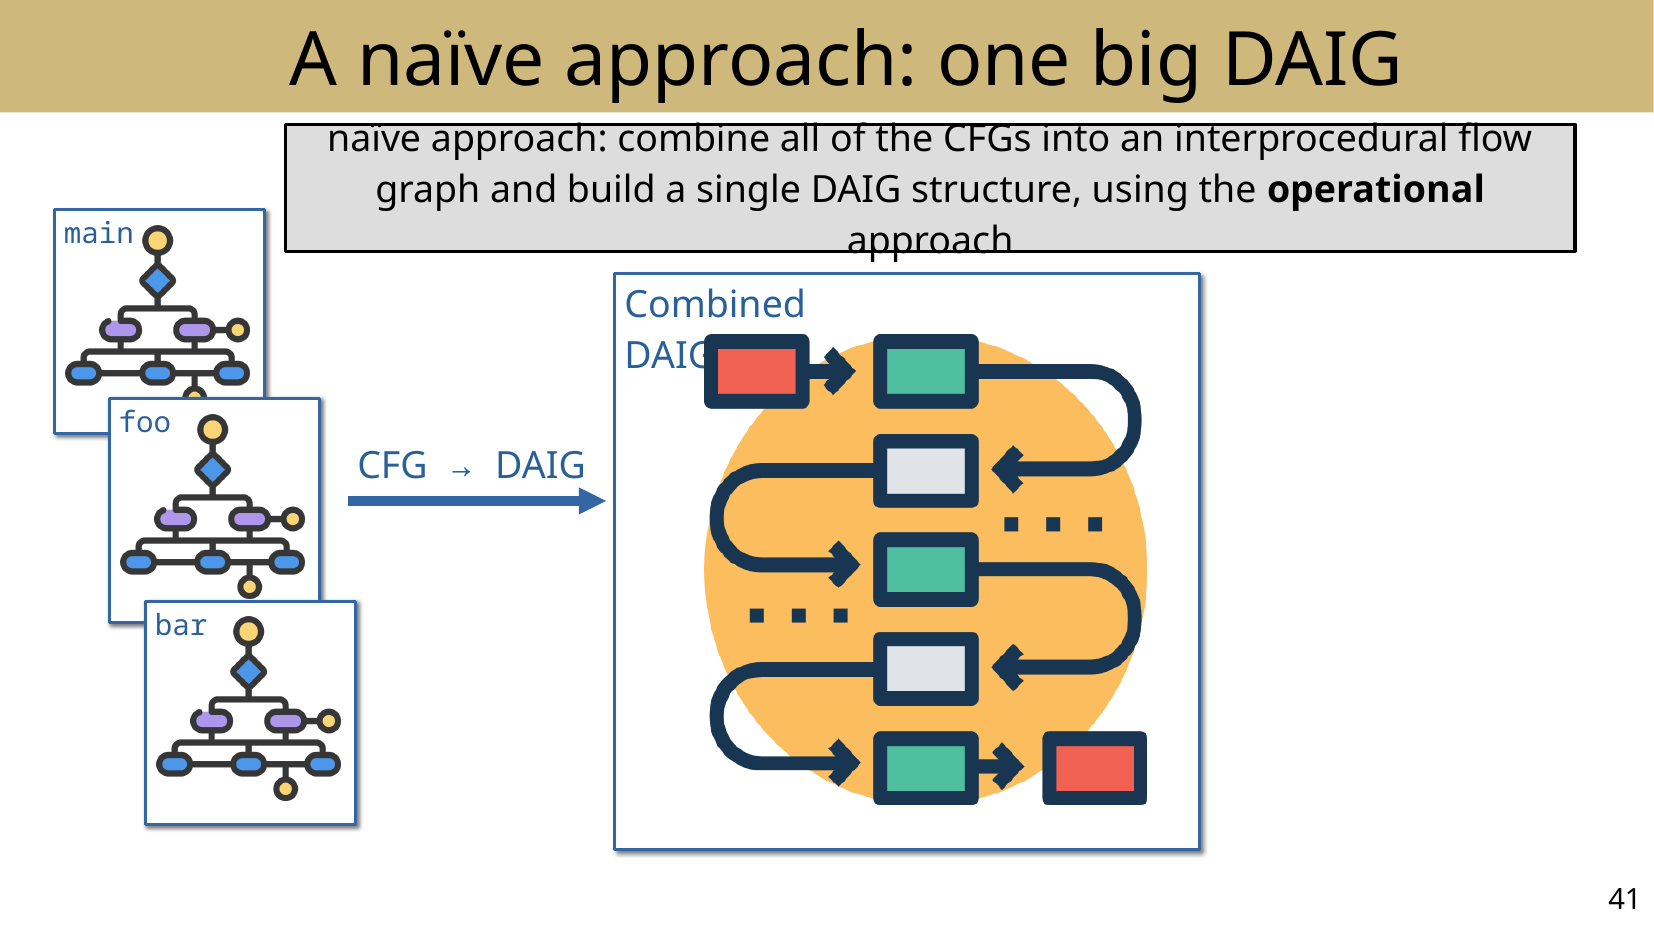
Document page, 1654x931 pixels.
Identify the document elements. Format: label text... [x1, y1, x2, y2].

text_box foo [118, 401, 172, 490]
picture [65, 225, 250, 410]
picture [704, 334, 1147, 805]
text_box [614, 273, 1200, 850]
picture [120, 414, 305, 599]
picture [156, 616, 341, 801]
text_box main [64, 212, 146, 251]
text_box Combined DAIG [624, 277, 897, 326]
text_box bar [154, 603, 208, 643]
text_box CFG → DAIG [357, 438, 601, 491]
text_box naïve approach: combine all of the CFGs into an interprocedural flow graph and build a single DAIG structure, using the operational approach [285, 124, 1576, 252]
title A naïve approach: one big DAIG [0, 0, 1654, 153]
text_box [54, 209, 356, 825]
